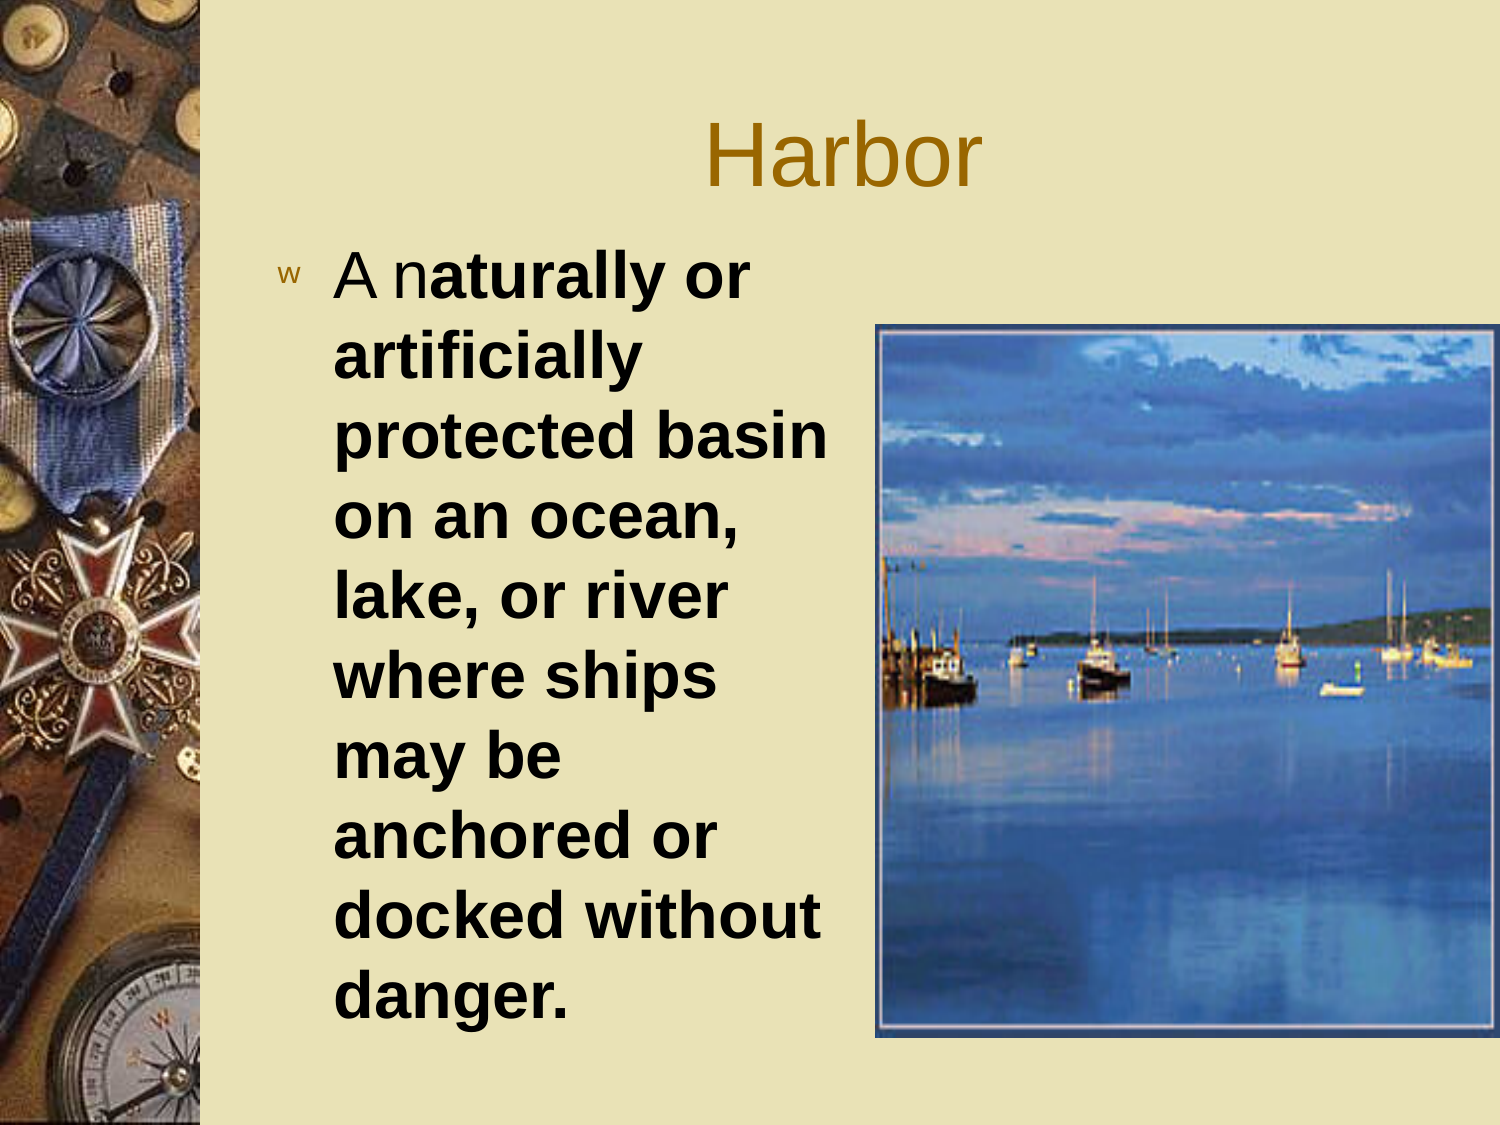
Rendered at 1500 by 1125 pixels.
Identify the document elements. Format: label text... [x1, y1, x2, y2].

picture [0, 0, 200, 1125]
list A naturally or artificially protected basin on an ocean, lake, or river where ships may be anchored or docked without danger. [262, 224, 850, 1075]
picture [875, 324, 1500, 1038]
title Harbor [225, 87, 1463, 275]
